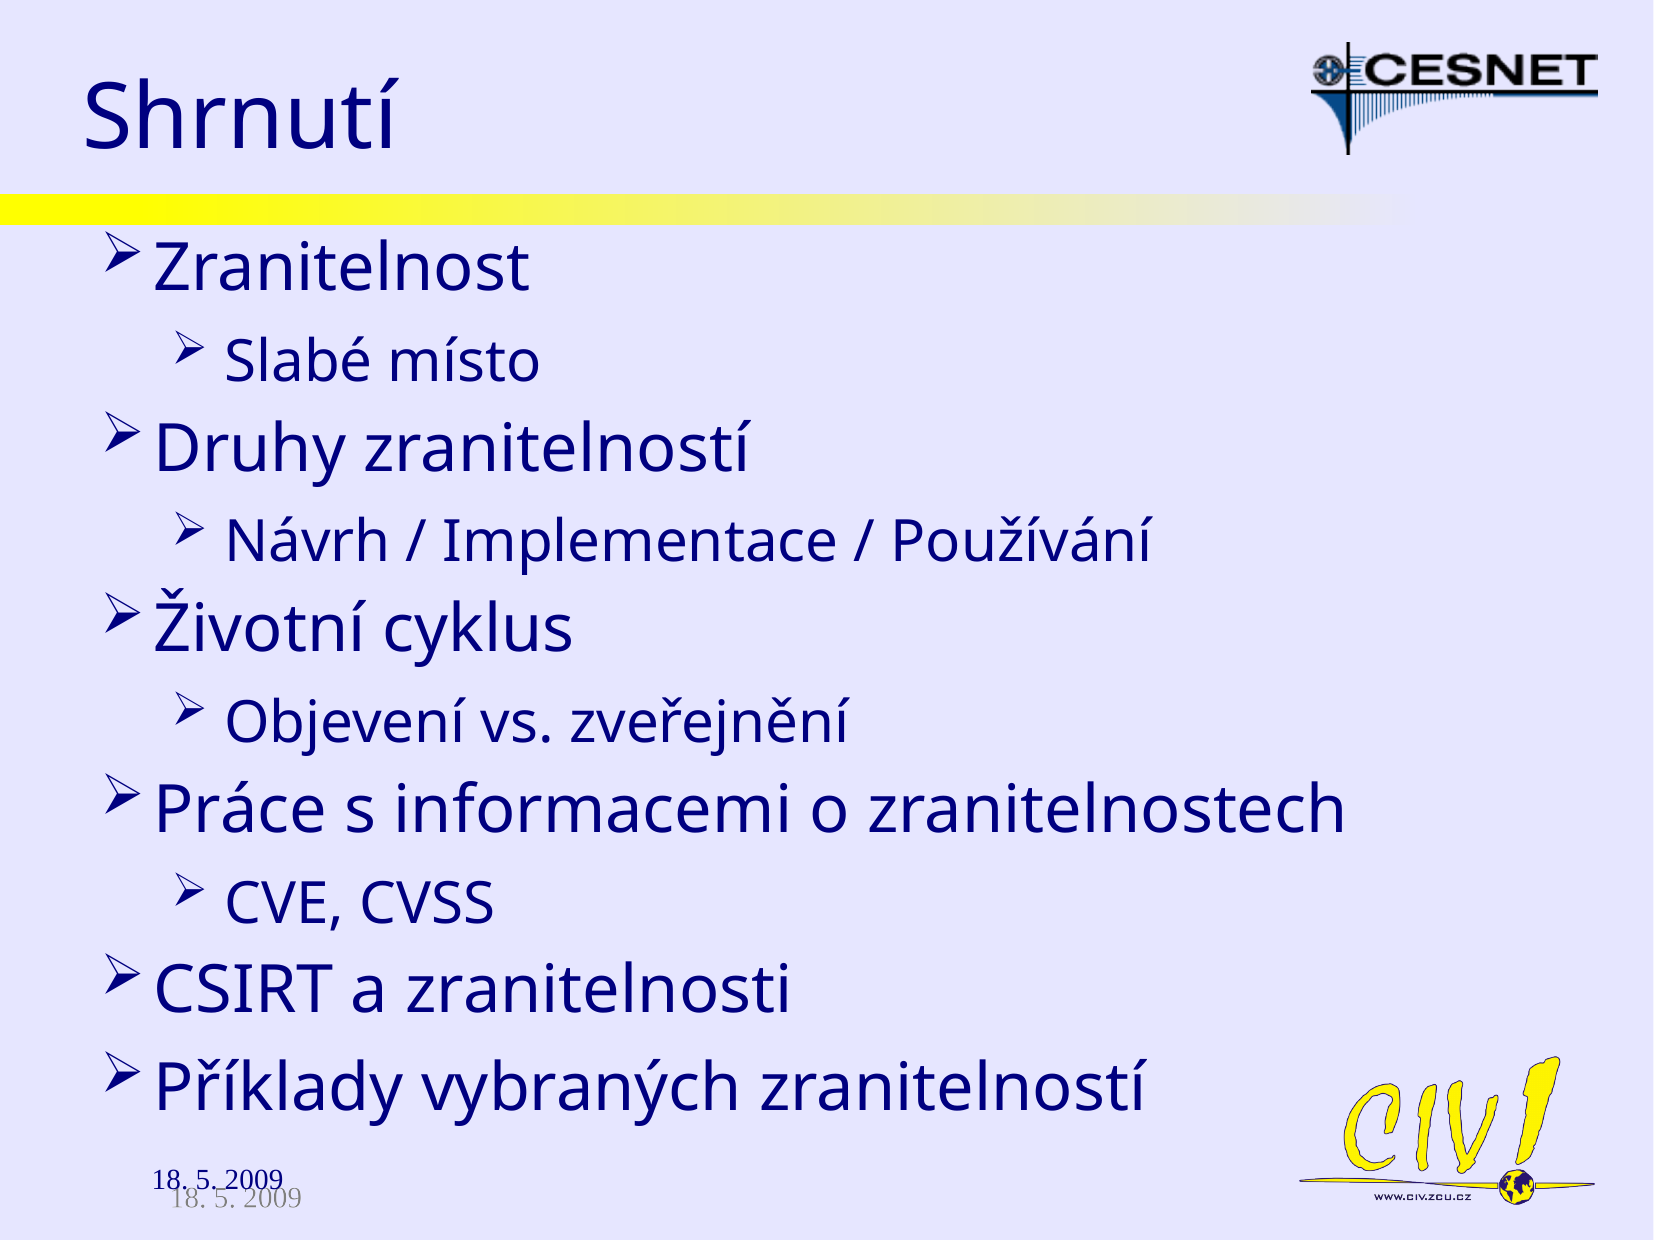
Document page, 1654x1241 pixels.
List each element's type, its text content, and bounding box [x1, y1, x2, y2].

picture [1311, 42, 1598, 155]
title Shrnutí [82, 49, 1571, 178]
list Zranitelnost Slabé místo Druhy zranitelností Návrh / Implementace / Používání Životní cyklus Objevení vs. zveřejnění Práce s informacemi o zranitelnostech CVE, CVSS CSIRT a zranitelnosti Příklady vybraných zranitelností [82, 236, 1571, 1140]
picture [1299, 1056, 1595, 1205]
